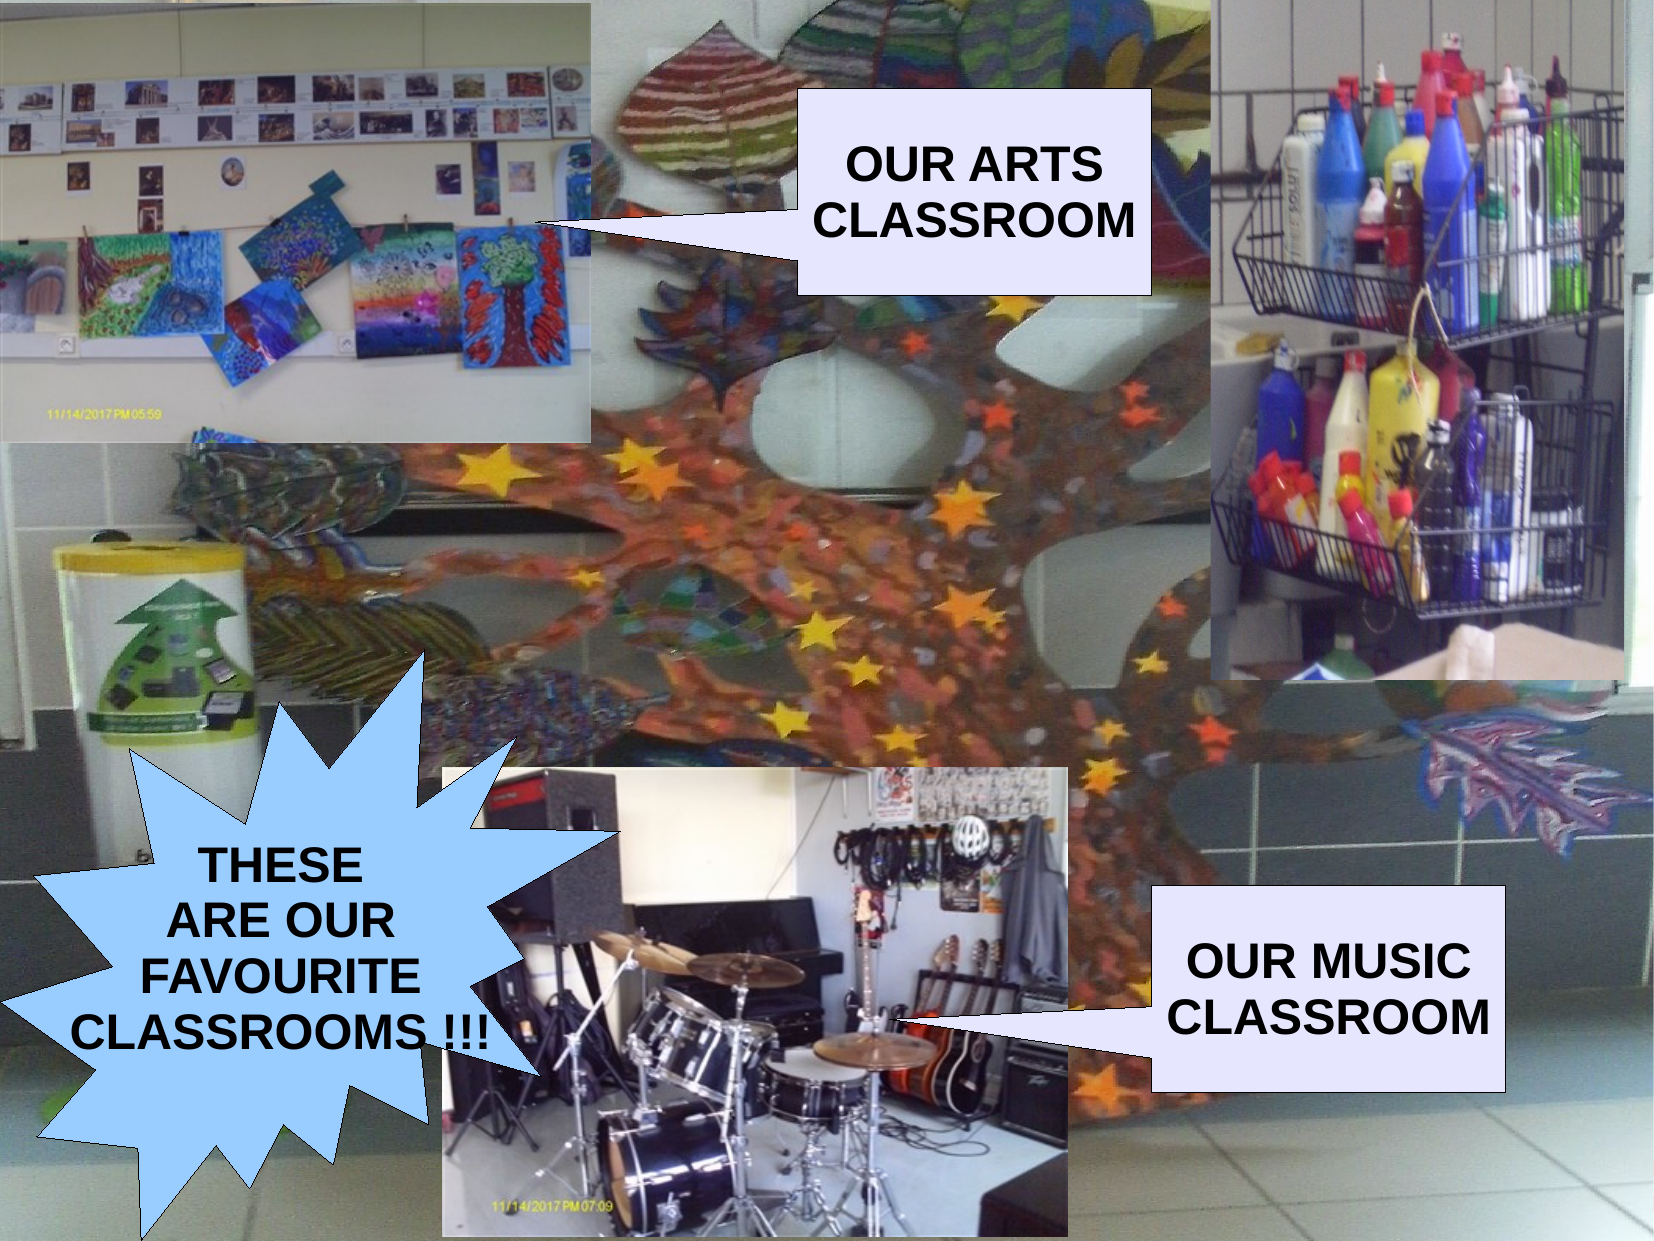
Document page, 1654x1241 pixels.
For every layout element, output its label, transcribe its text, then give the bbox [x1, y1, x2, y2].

text_box OUR ARTS CLASSROOM [535, 88, 1152, 296]
picture [0, 1003, 141, 1241]
text_box THESE ARE OUR FAVOURITE CLASSROOMS !!! [0, 649, 621, 1241]
text_box OUR MUSIC CLASSROOM [889, 885, 1506, 1093]
picture [0, 0, 1654, 1241]
